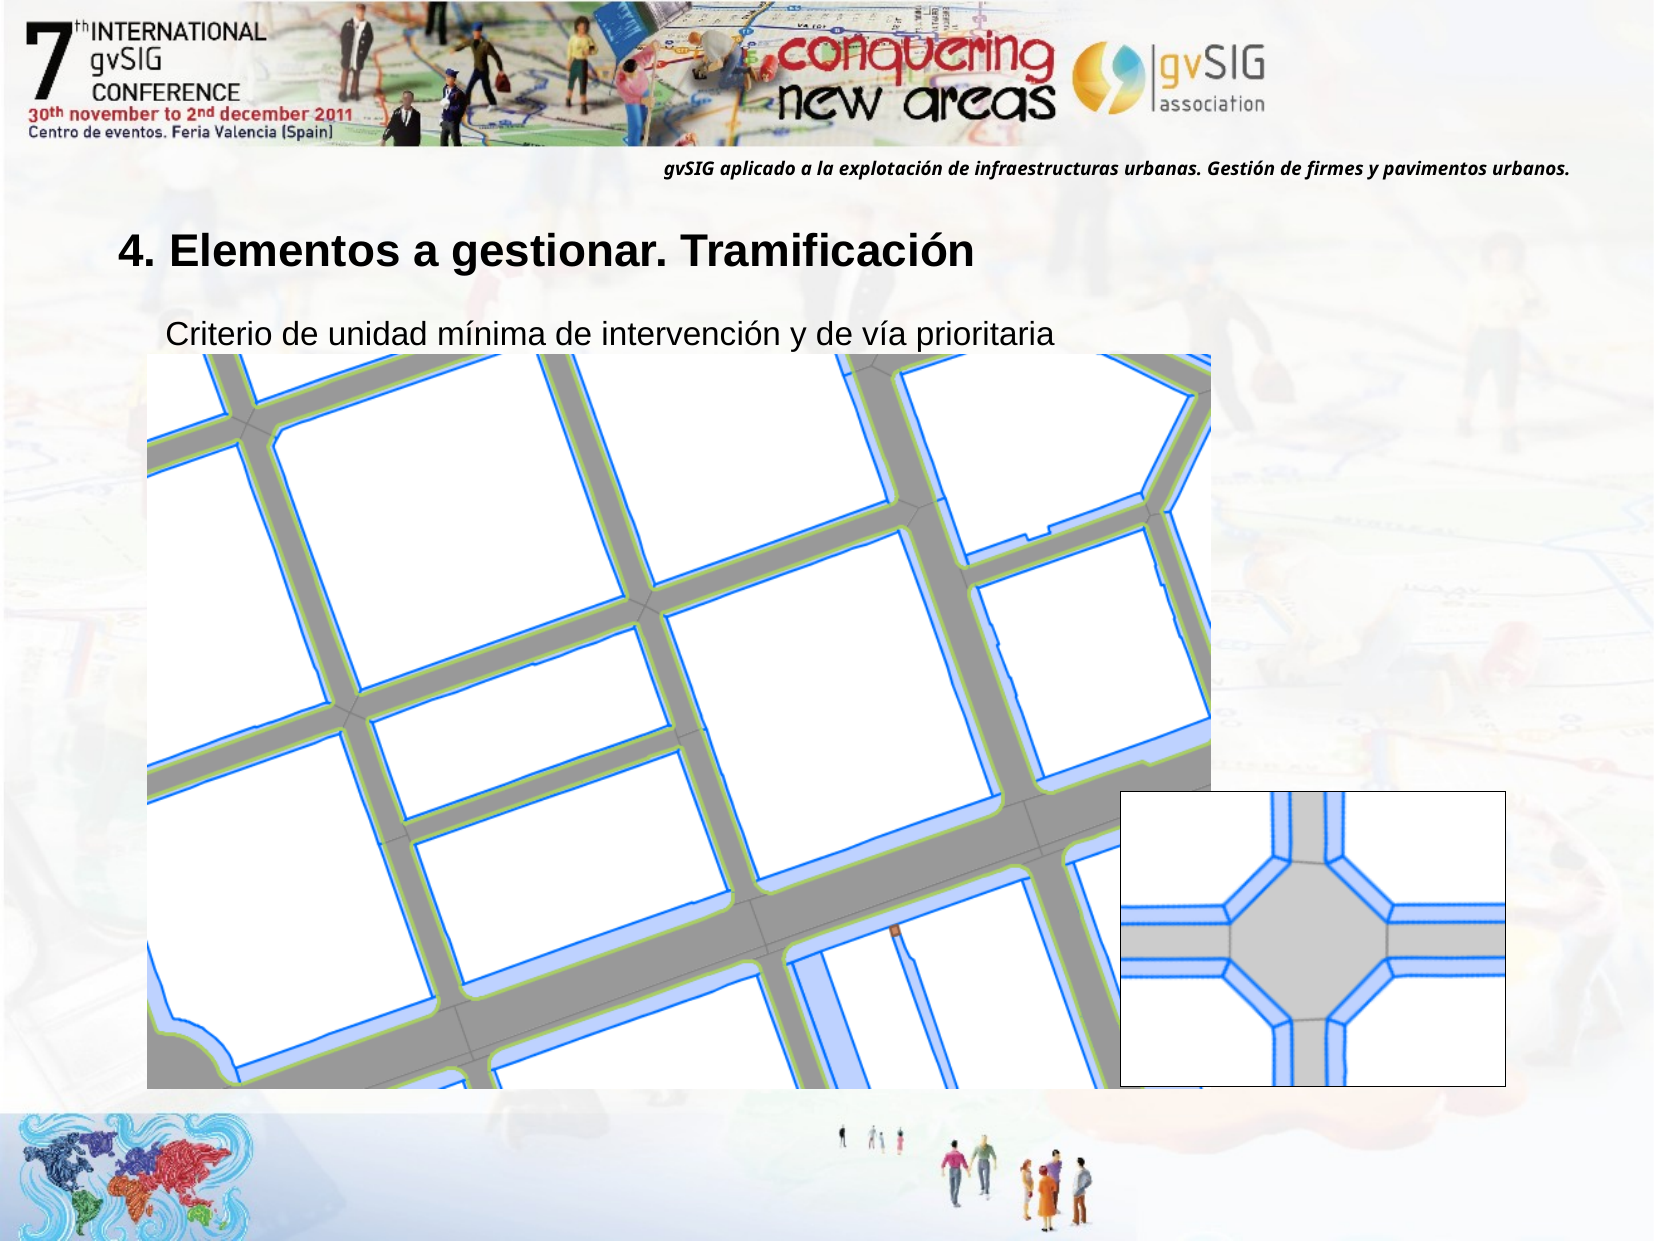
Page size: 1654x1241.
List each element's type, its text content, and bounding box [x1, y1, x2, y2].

picture [0, 0, 1654, 1241]
text_box Criterio de unidad mínima de intervención y de vía prioritaria [165, 295, 1554, 355]
title gvSIG aplicado a la explotación de infraestructuras urbanas. Gestión de firmes y pavimentos urbanos. [88, 149, 1595, 188]
text_box 4. Elementos a gestionar. Tramificación [118, 224, 1447, 277]
